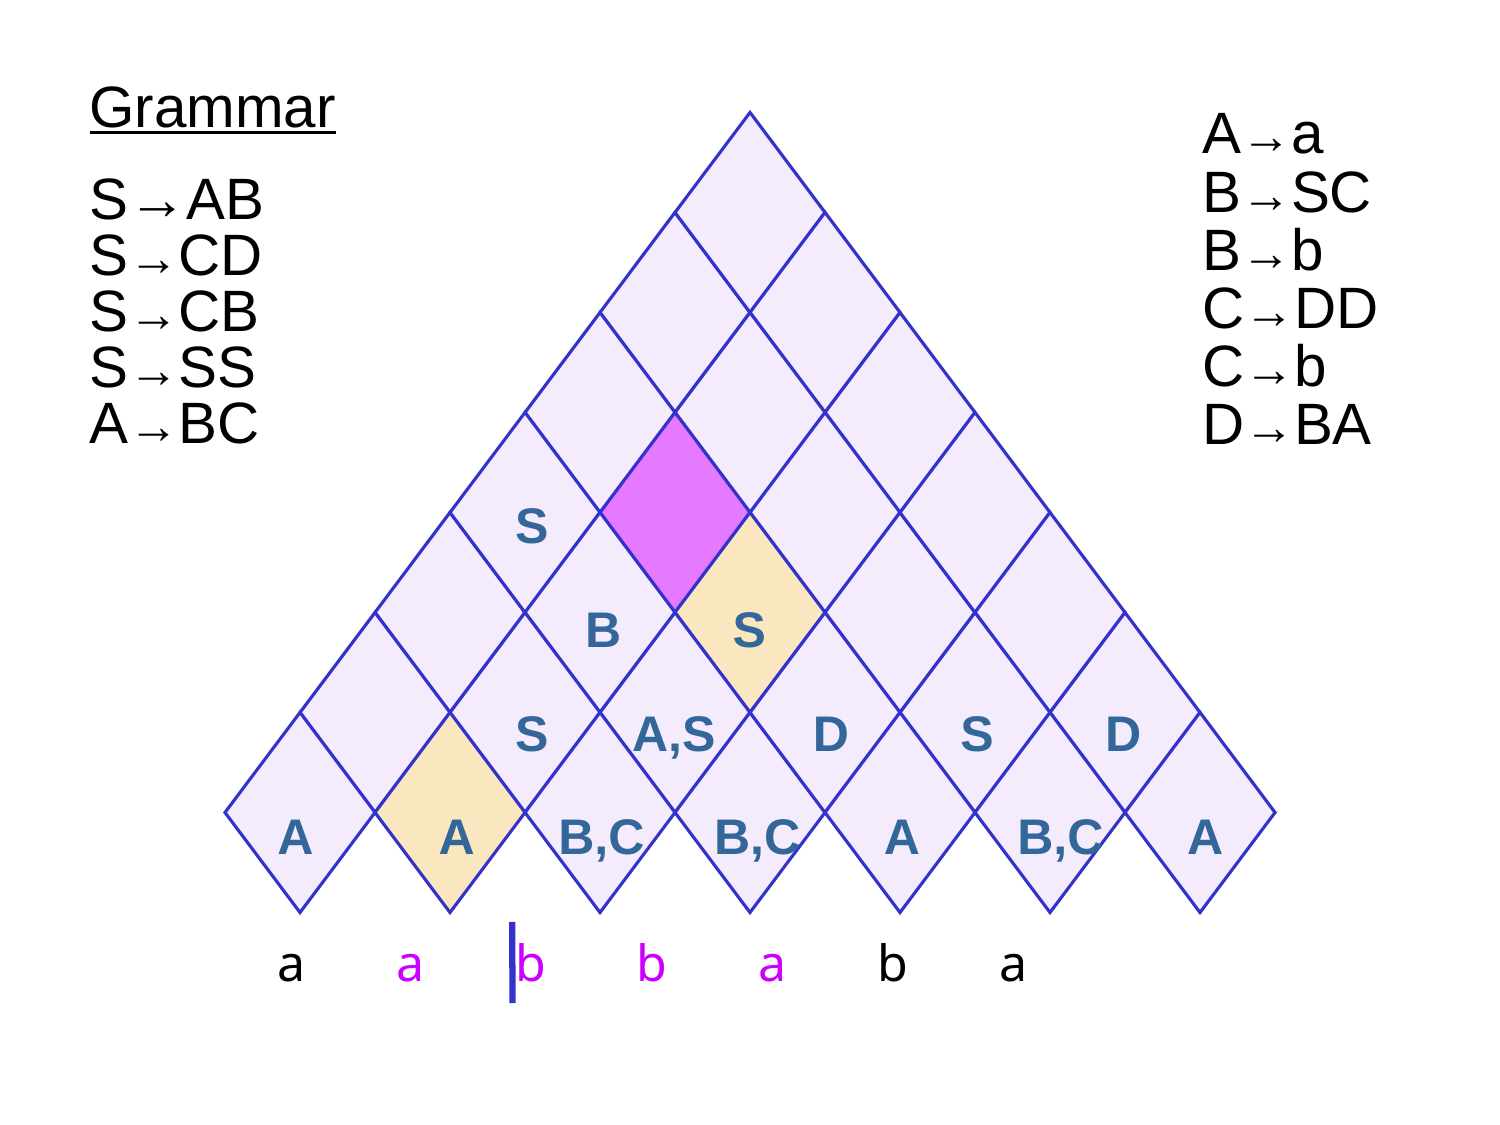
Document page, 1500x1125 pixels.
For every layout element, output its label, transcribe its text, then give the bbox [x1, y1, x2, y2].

text_box A→a B→SC B→b C→DD C→b D→BA [1187, 99, 1413, 464]
text_box [420, 873, 480, 913]
text_box a a b b a b a [516, 923, 1251, 1000]
text_box [703, 112, 797, 174]
text_box [225, 763, 262, 862]
text_box Grammar S→AB S→CD S→CB S→SS A→BC [74, 75, 413, 463]
text_box S S B,C S A,D S D S,B C B S S A,S D S D A A B,C B,C A B,C A [262, 174, 1476, 873]
text_box [720, 873, 780, 913]
text_box [870, 873, 930, 913]
text_box [270, 873, 330, 913]
text_box a a b b a b a [262, 923, 509, 1000]
text_box [1020, 873, 1080, 913]
text_box [1170, 873, 1230, 913]
text_box [570, 873, 630, 913]
